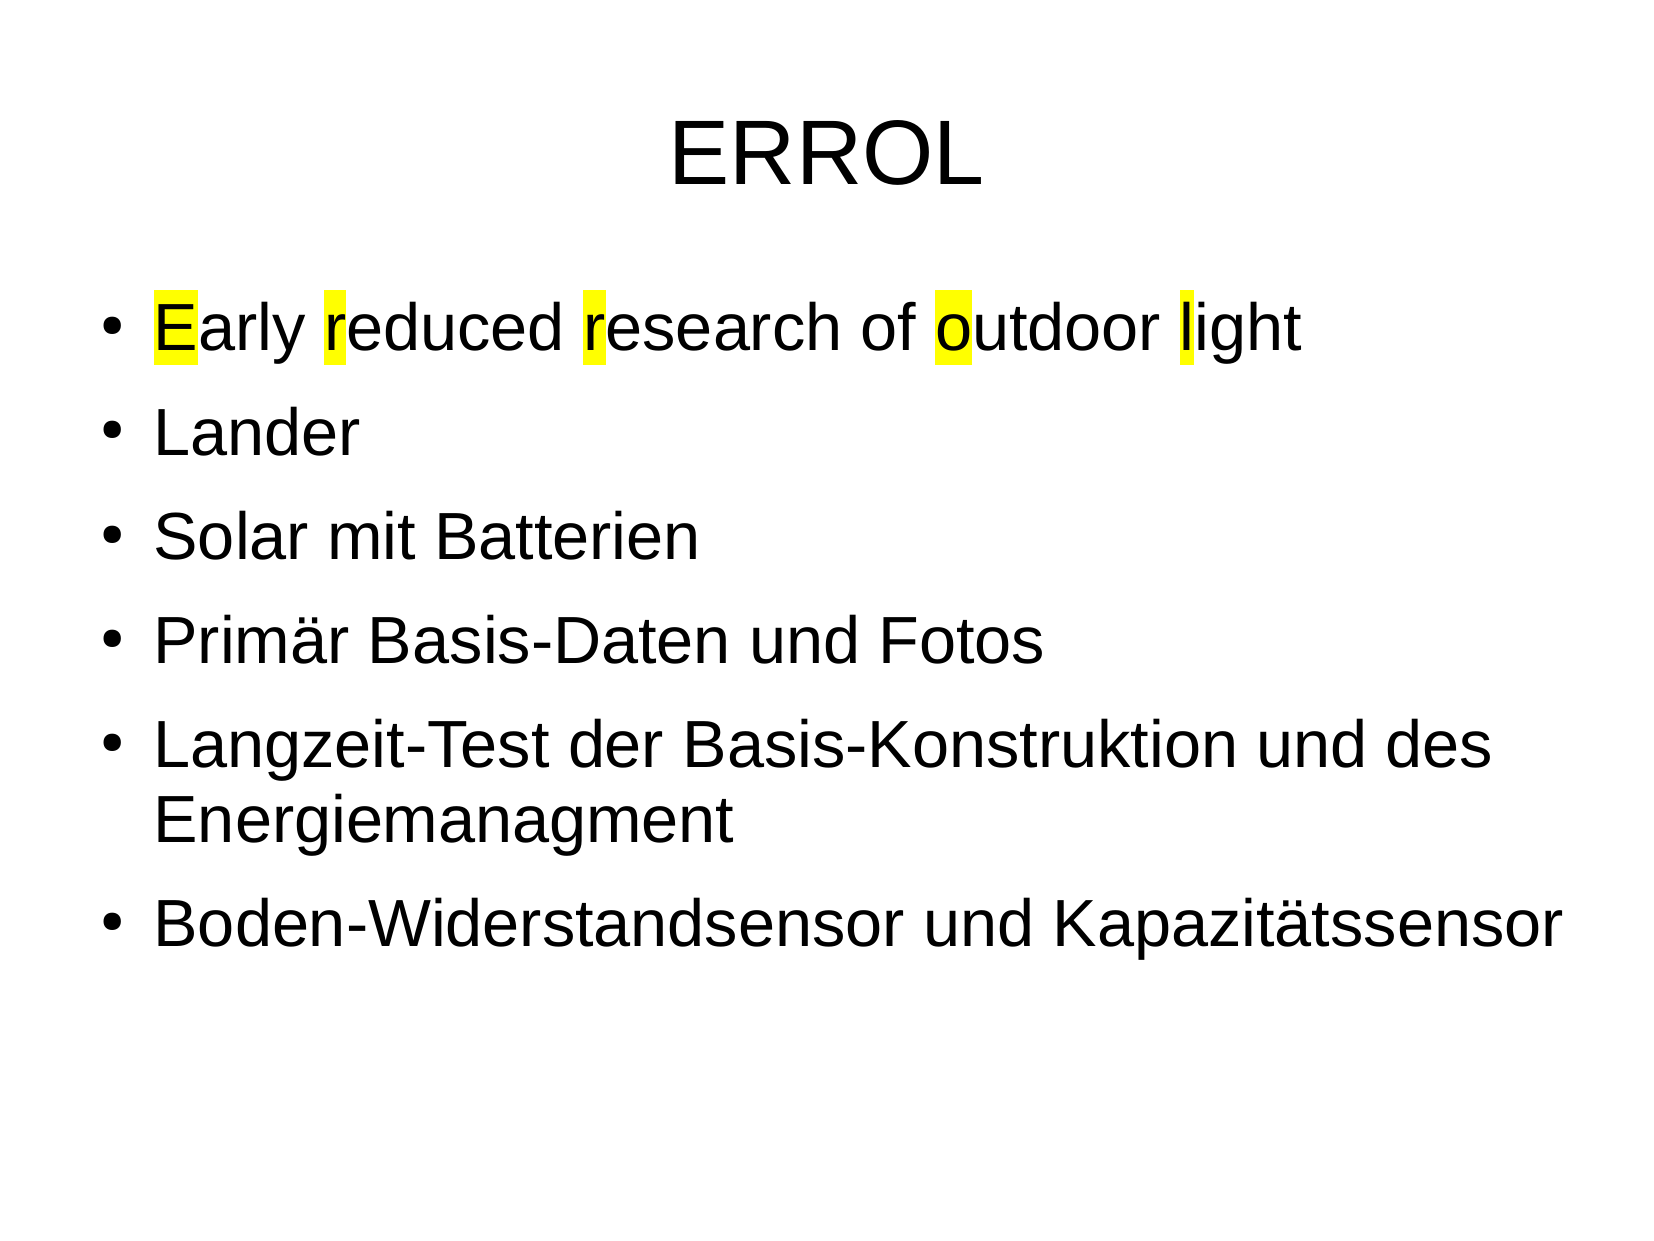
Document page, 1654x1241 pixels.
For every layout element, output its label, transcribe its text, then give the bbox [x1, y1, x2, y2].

list Early reduced research of outdoor light Lander Solar mit Batterien Primär Basis-Daten und Fotos Langzeit-Test der Basis-Konstruktion und des Energiemanagment Boden-Widerstandsensor und Kapazitätssensor [82, 290, 1571, 1010]
title ERROL [82, 49, 1571, 257]
